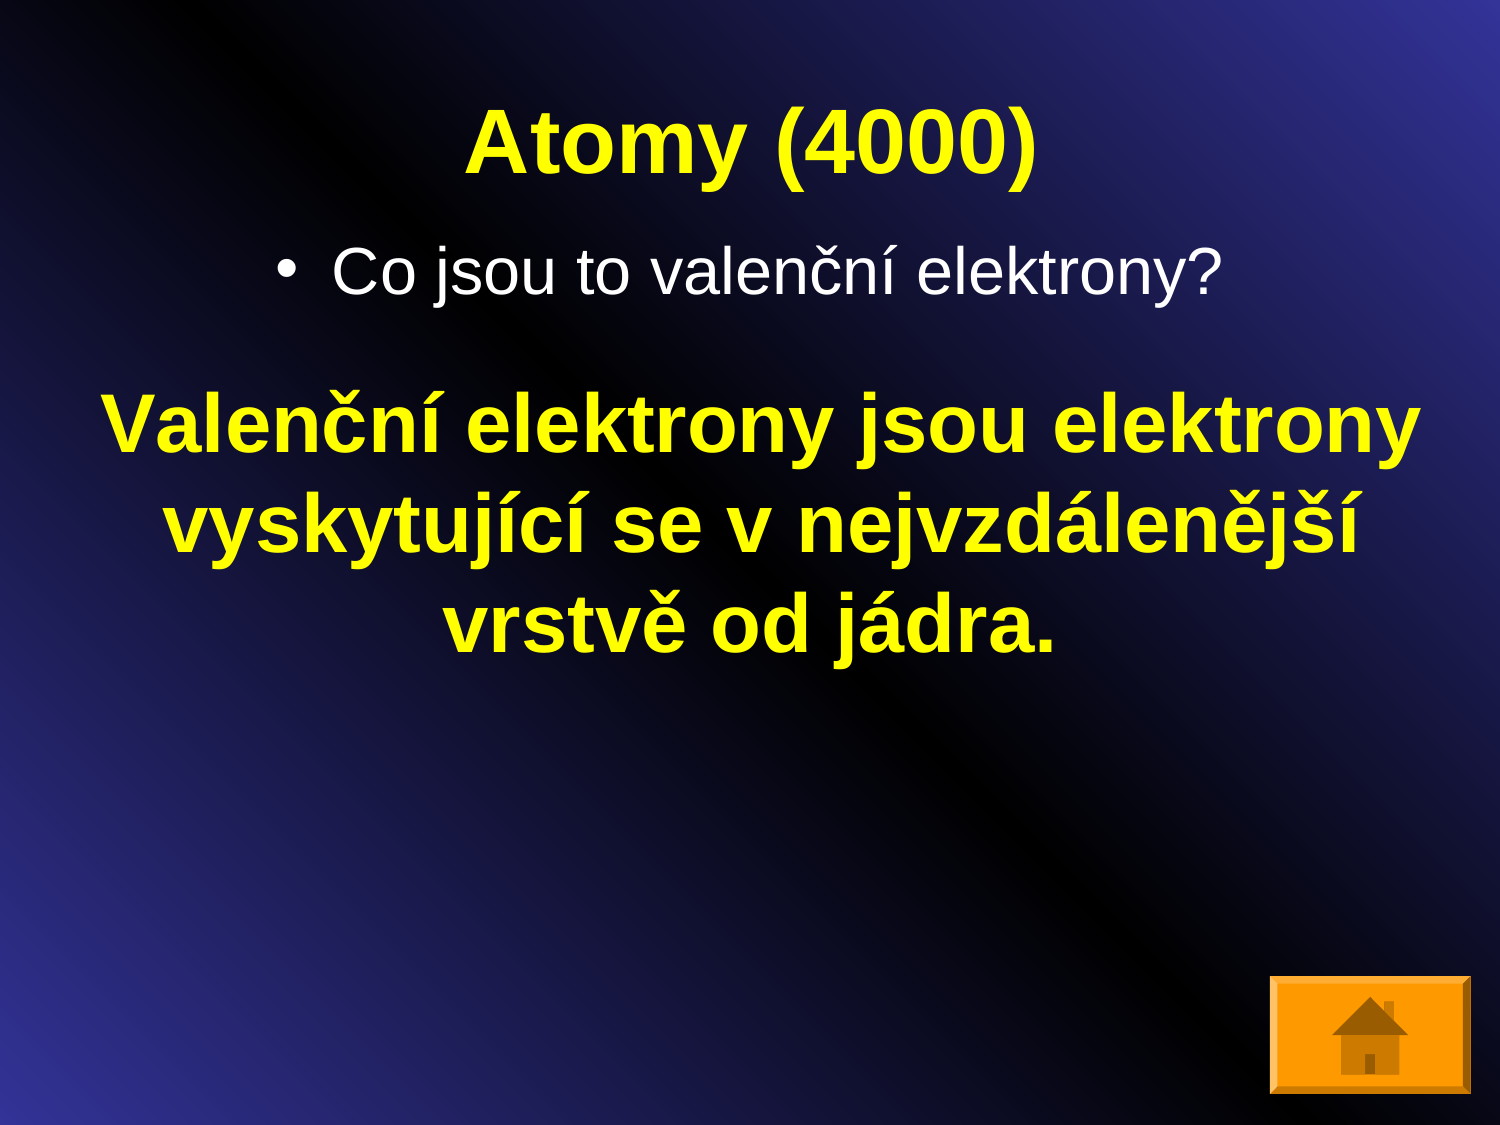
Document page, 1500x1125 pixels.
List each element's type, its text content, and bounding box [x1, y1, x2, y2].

text_box Valenční elektrony jsou elektrony vyskytující se v nejvzdálenější vrstvě od jádra. [76, 361, 1447, 678]
title Atomy (4000) [76, 42, 1427, 219]
list Co jsou to valenční elektrony? [64, 219, 1436, 409]
text_box [1271, 976, 1471, 1094]
